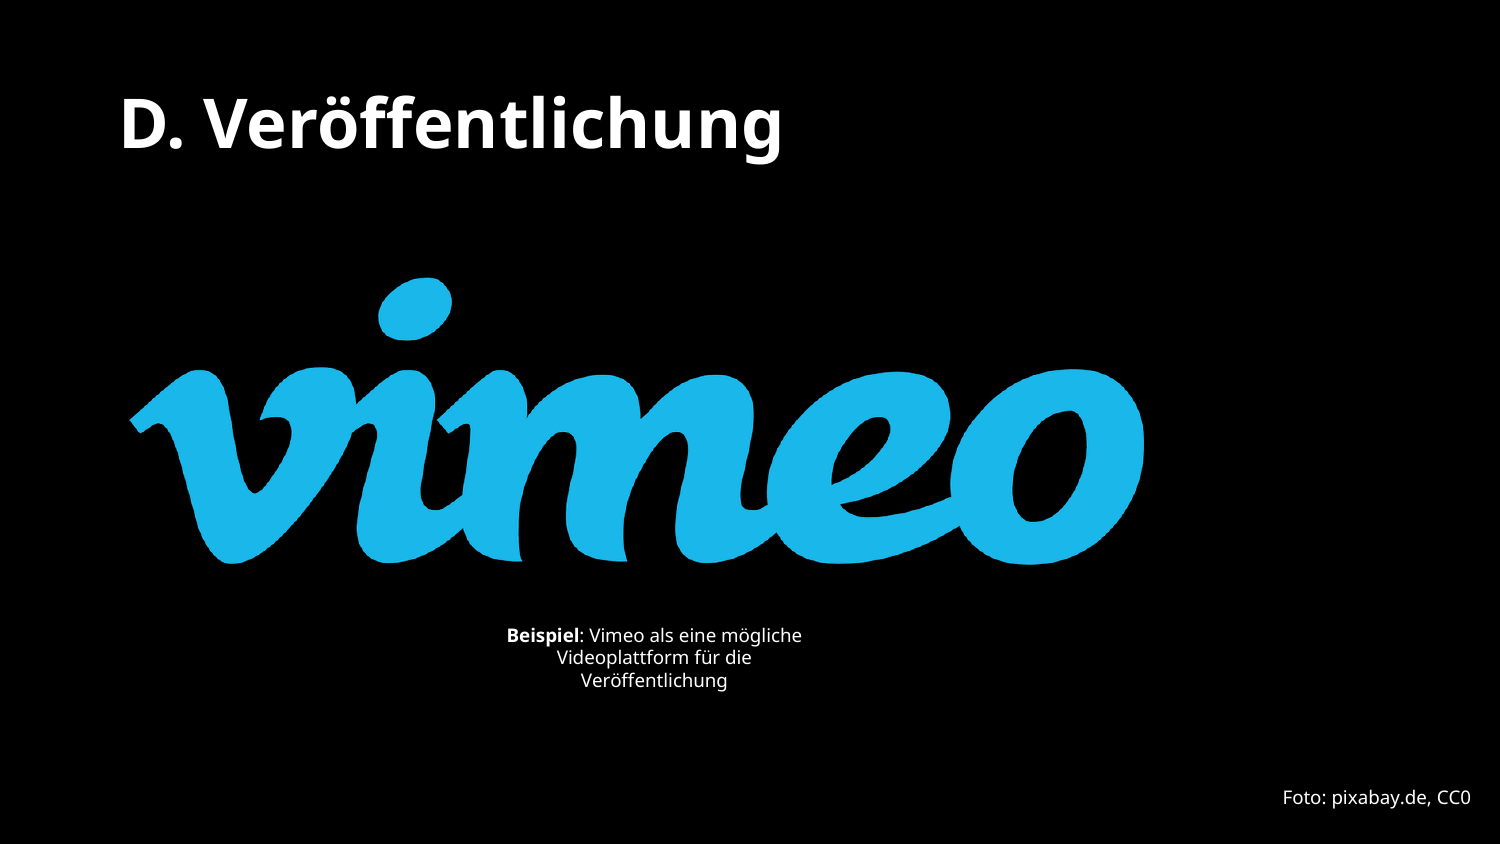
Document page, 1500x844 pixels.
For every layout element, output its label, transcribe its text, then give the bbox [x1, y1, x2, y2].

text_box Beispiel: Vimeo als eine mögliche Videoplattform für die Veröffentlichung [469, 617, 839, 675]
title D. Veröffentlichung [103, 44, 1397, 209]
picture [129, 167, 1144, 675]
text_box Foto: pixabay.de, CC0 [1271, 780, 1500, 815]
